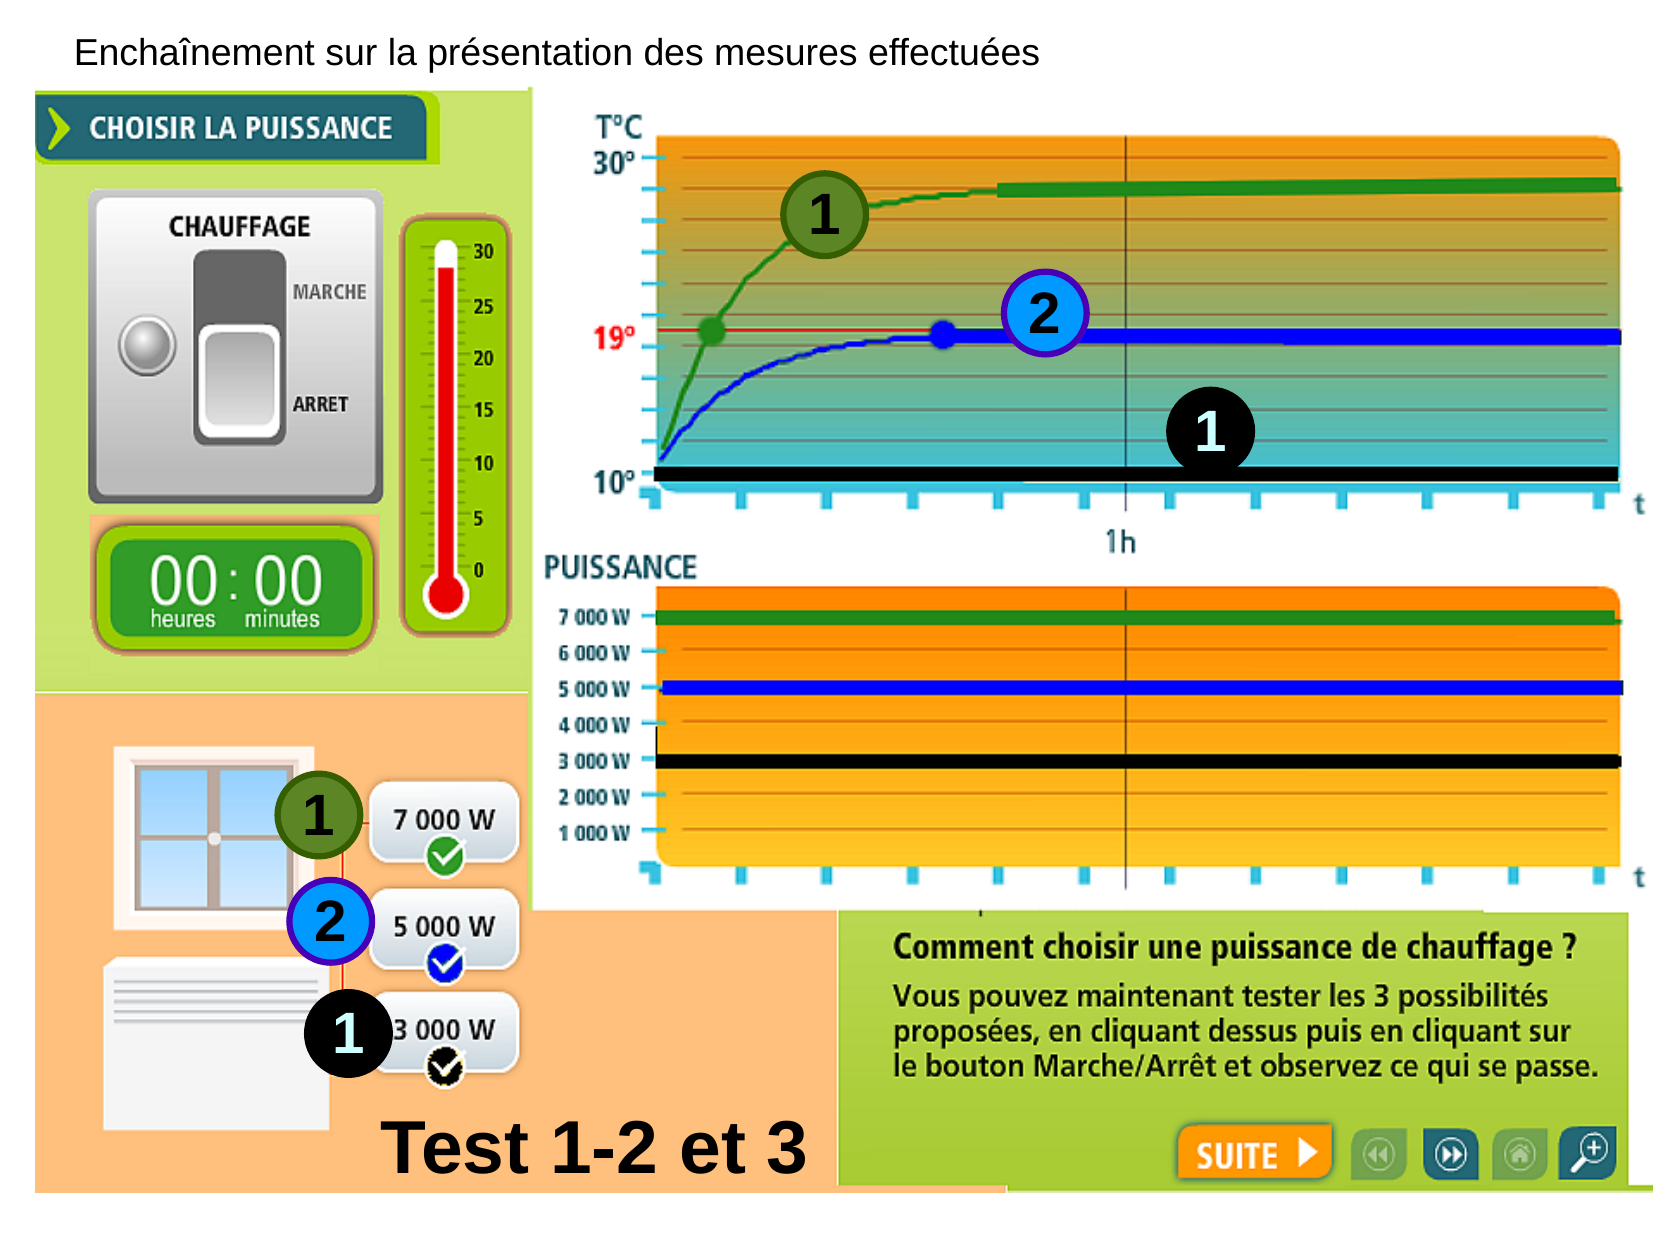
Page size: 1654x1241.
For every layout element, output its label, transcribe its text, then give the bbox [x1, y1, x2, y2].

text_box 1 [277, 773, 361, 857]
text_box 1 [783, 173, 867, 257]
text_box 1 [1169, 389, 1253, 473]
text_box Enchaînement sur la présentation des mesures effectuées [59, 23, 1323, 82]
text_box Test 1-2 et 3 [366, 1098, 827, 1198]
text_box 2 [289, 879, 373, 963]
text_box 2 [1003, 271, 1087, 355]
picture [35, 82, 1653, 1193]
text_box 1 [307, 992, 390, 1075]
